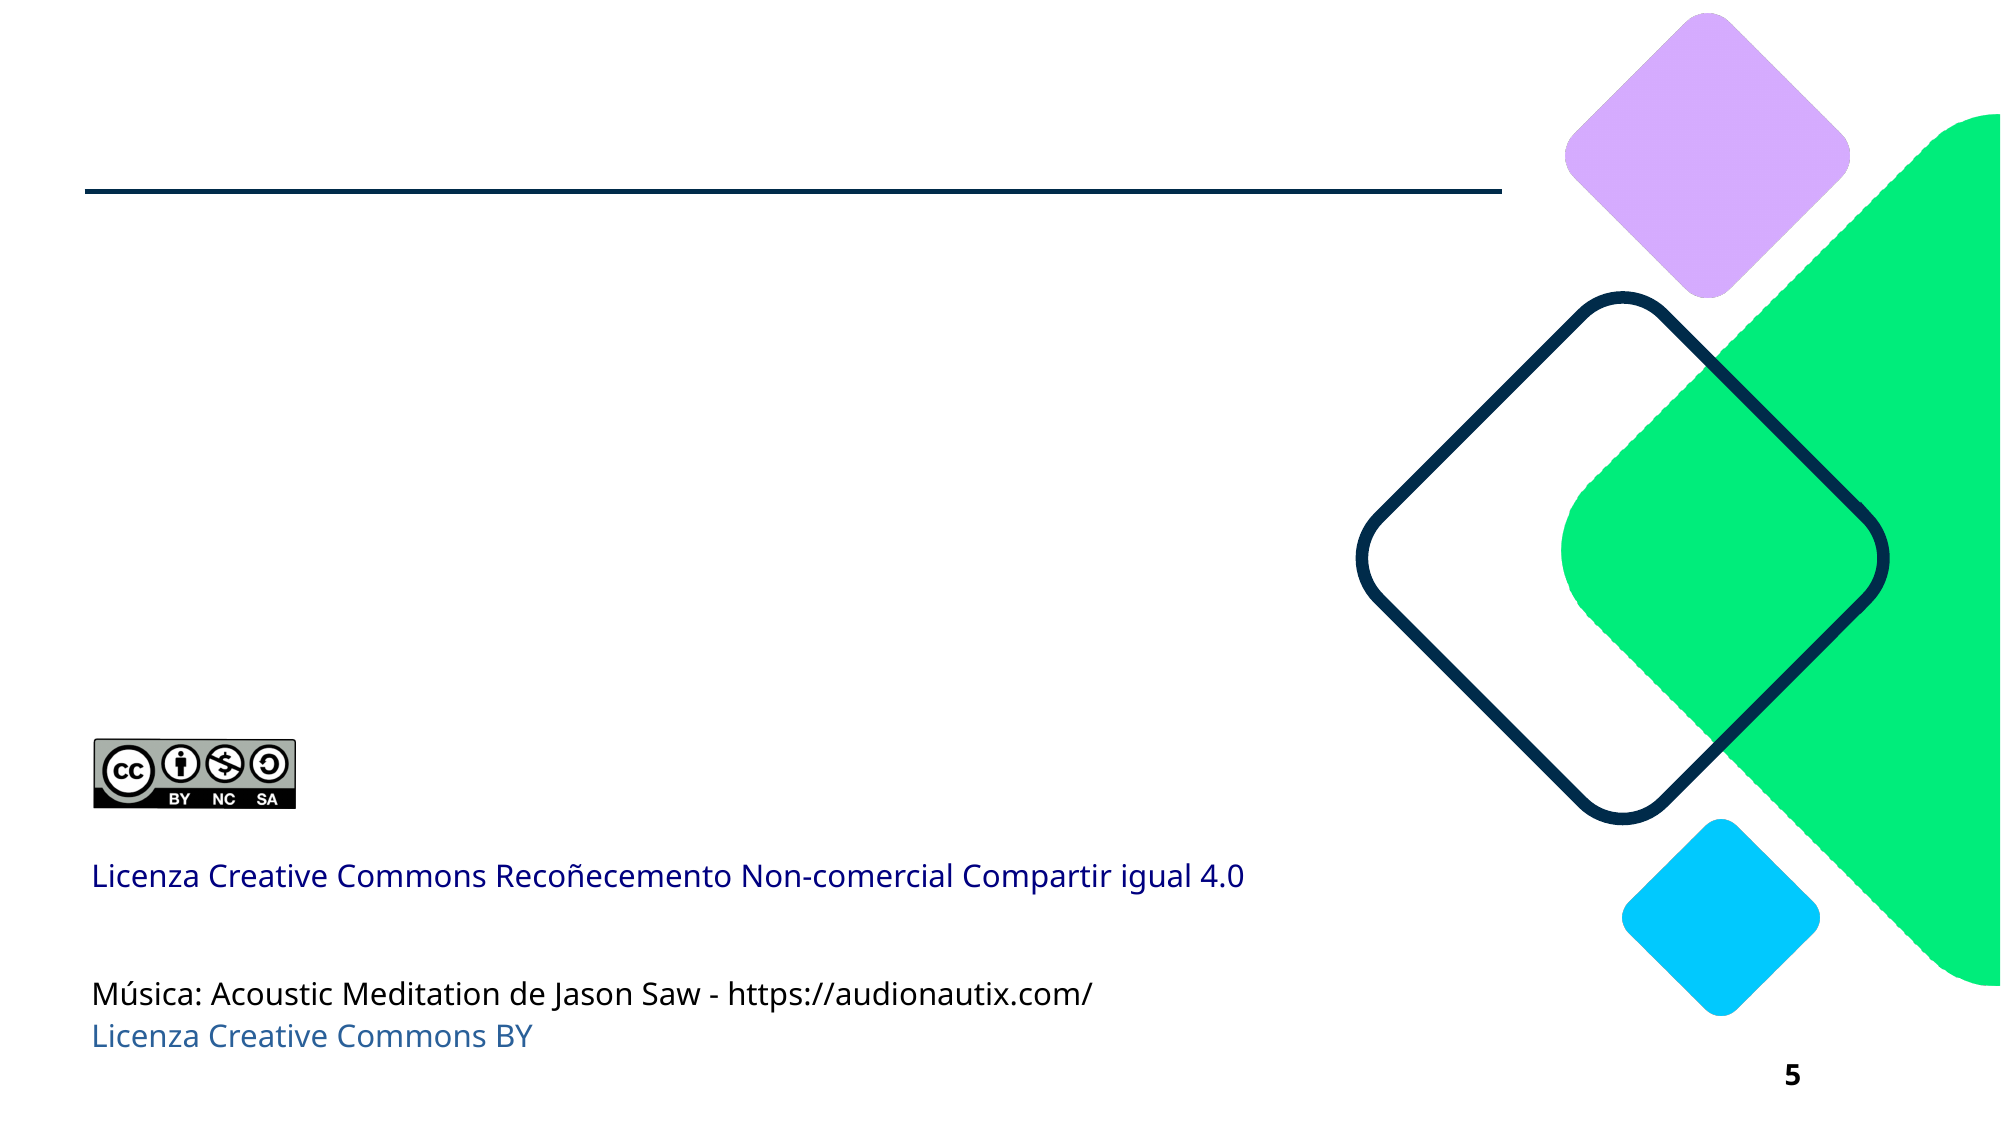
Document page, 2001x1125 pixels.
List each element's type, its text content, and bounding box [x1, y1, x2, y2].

text_box Licenza Creative Commons Recoñecemento Non-comercial Compartir igual 4.0 [76, 826, 1288, 925]
picture [1561, 304, 1877, 812]
picture [93, 738, 296, 810]
text_box Música: Acoustic Meditation de Jason Saw - https://audionautix.com/ Licenza Creative Commons BY [76, 965, 1288, 1063]
picture [1561, 13, 2001, 1016]
